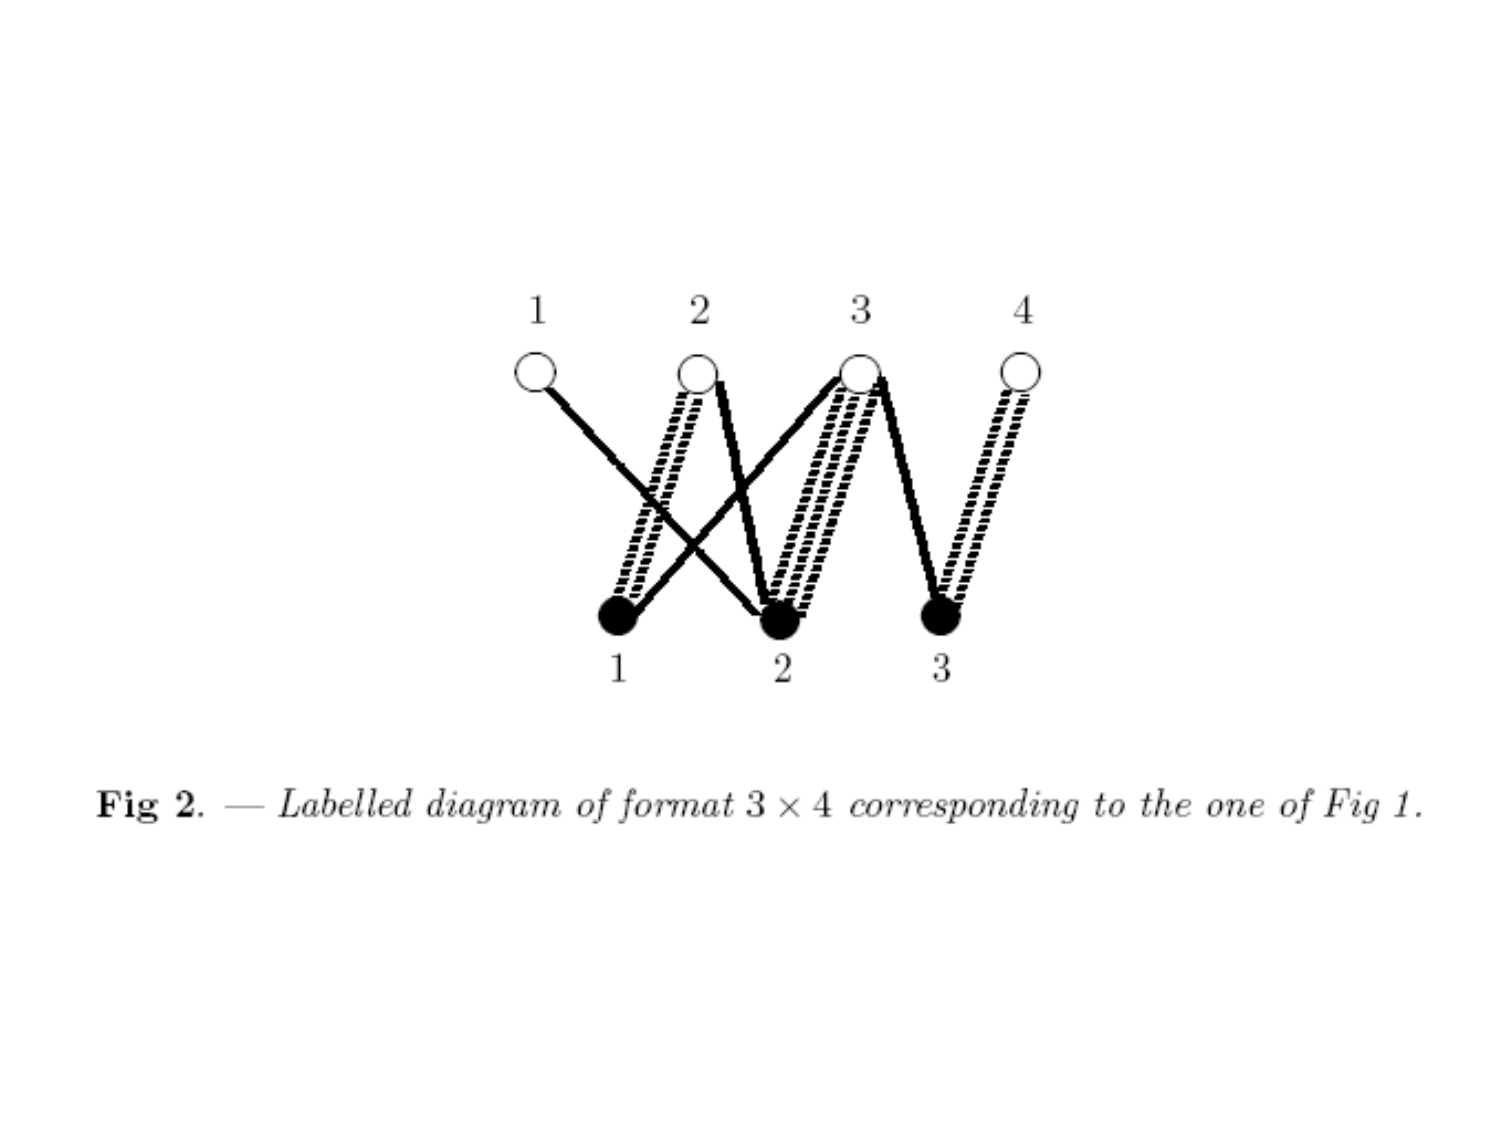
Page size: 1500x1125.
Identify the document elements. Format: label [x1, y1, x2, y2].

picture [0, 260, 1500, 865]
